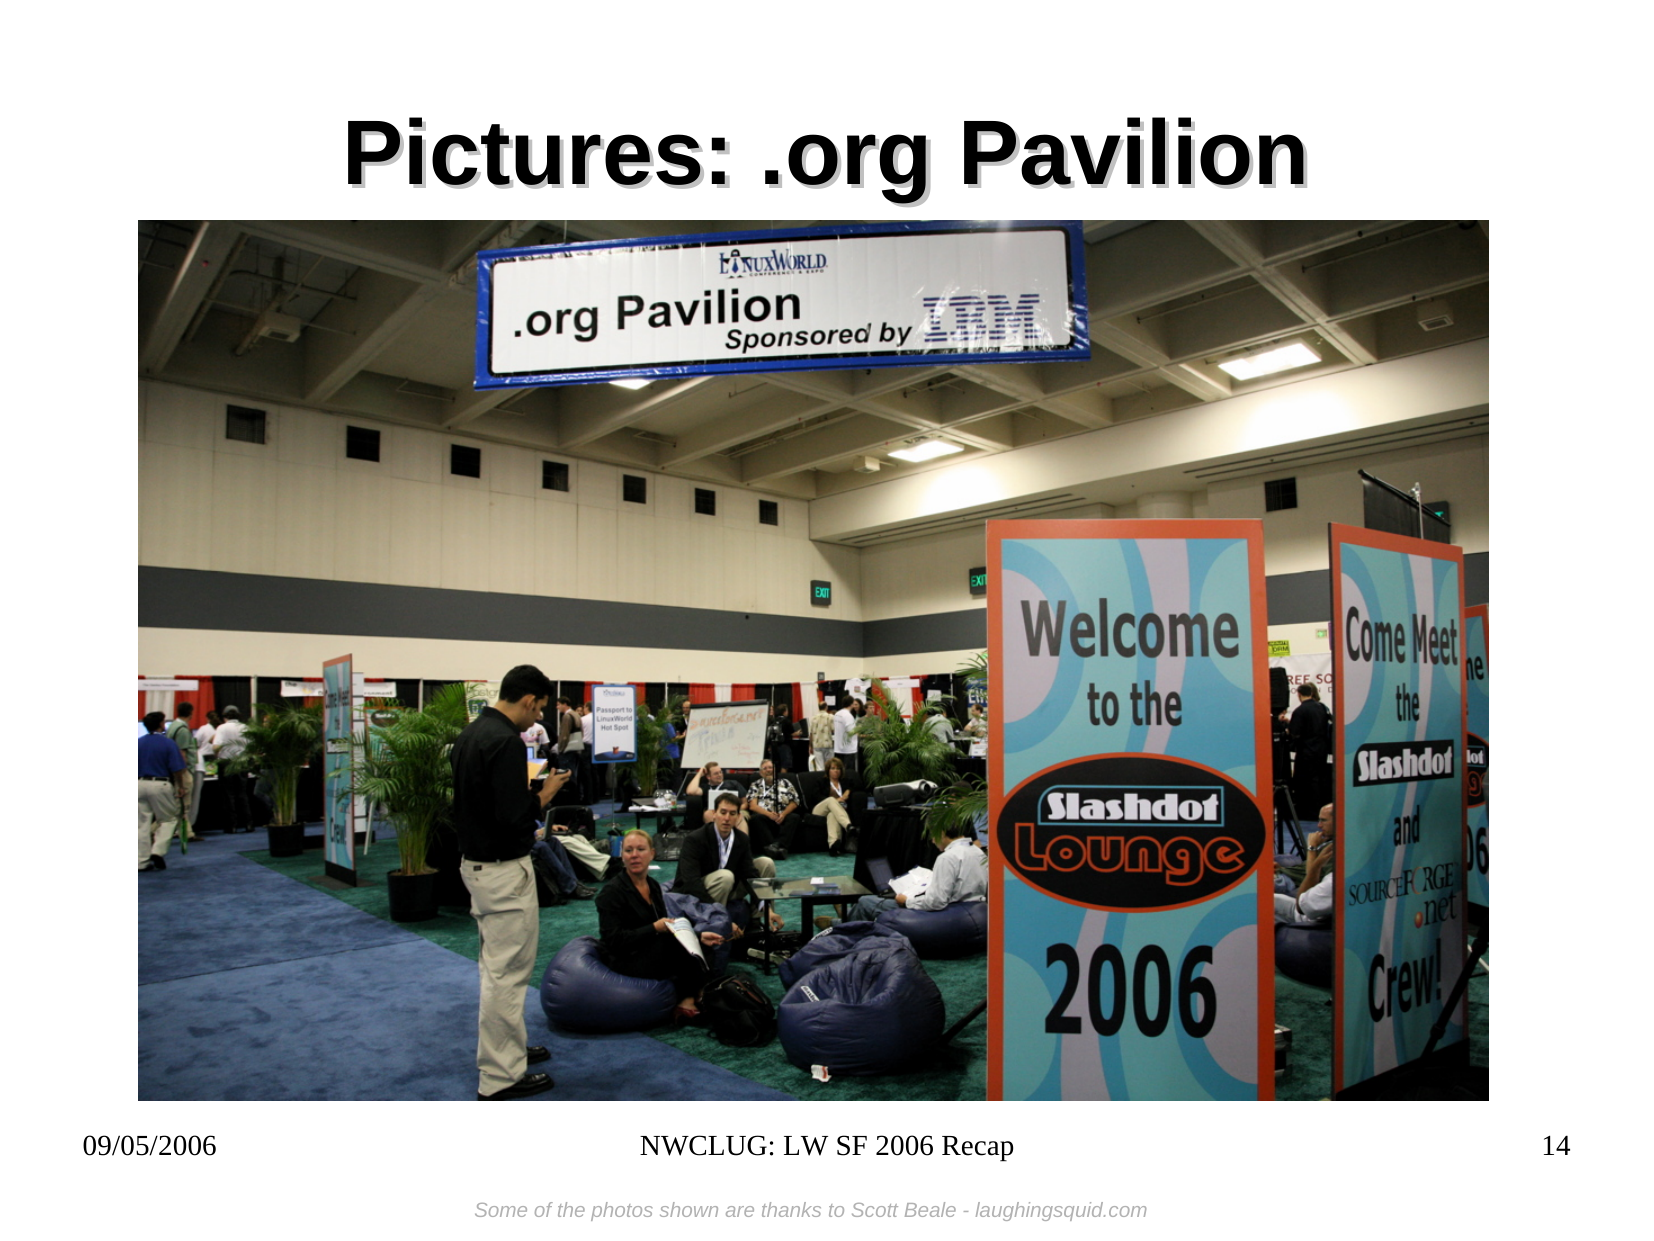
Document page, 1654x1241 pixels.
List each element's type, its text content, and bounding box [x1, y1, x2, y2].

picture [138, 220, 1489, 1101]
title Pictures: .org Pavilion [82, 49, 1571, 257]
text_box Some of the photos shown are thanks to Scott Beale - laughingsquid.com [459, 1191, 1163, 1230]
